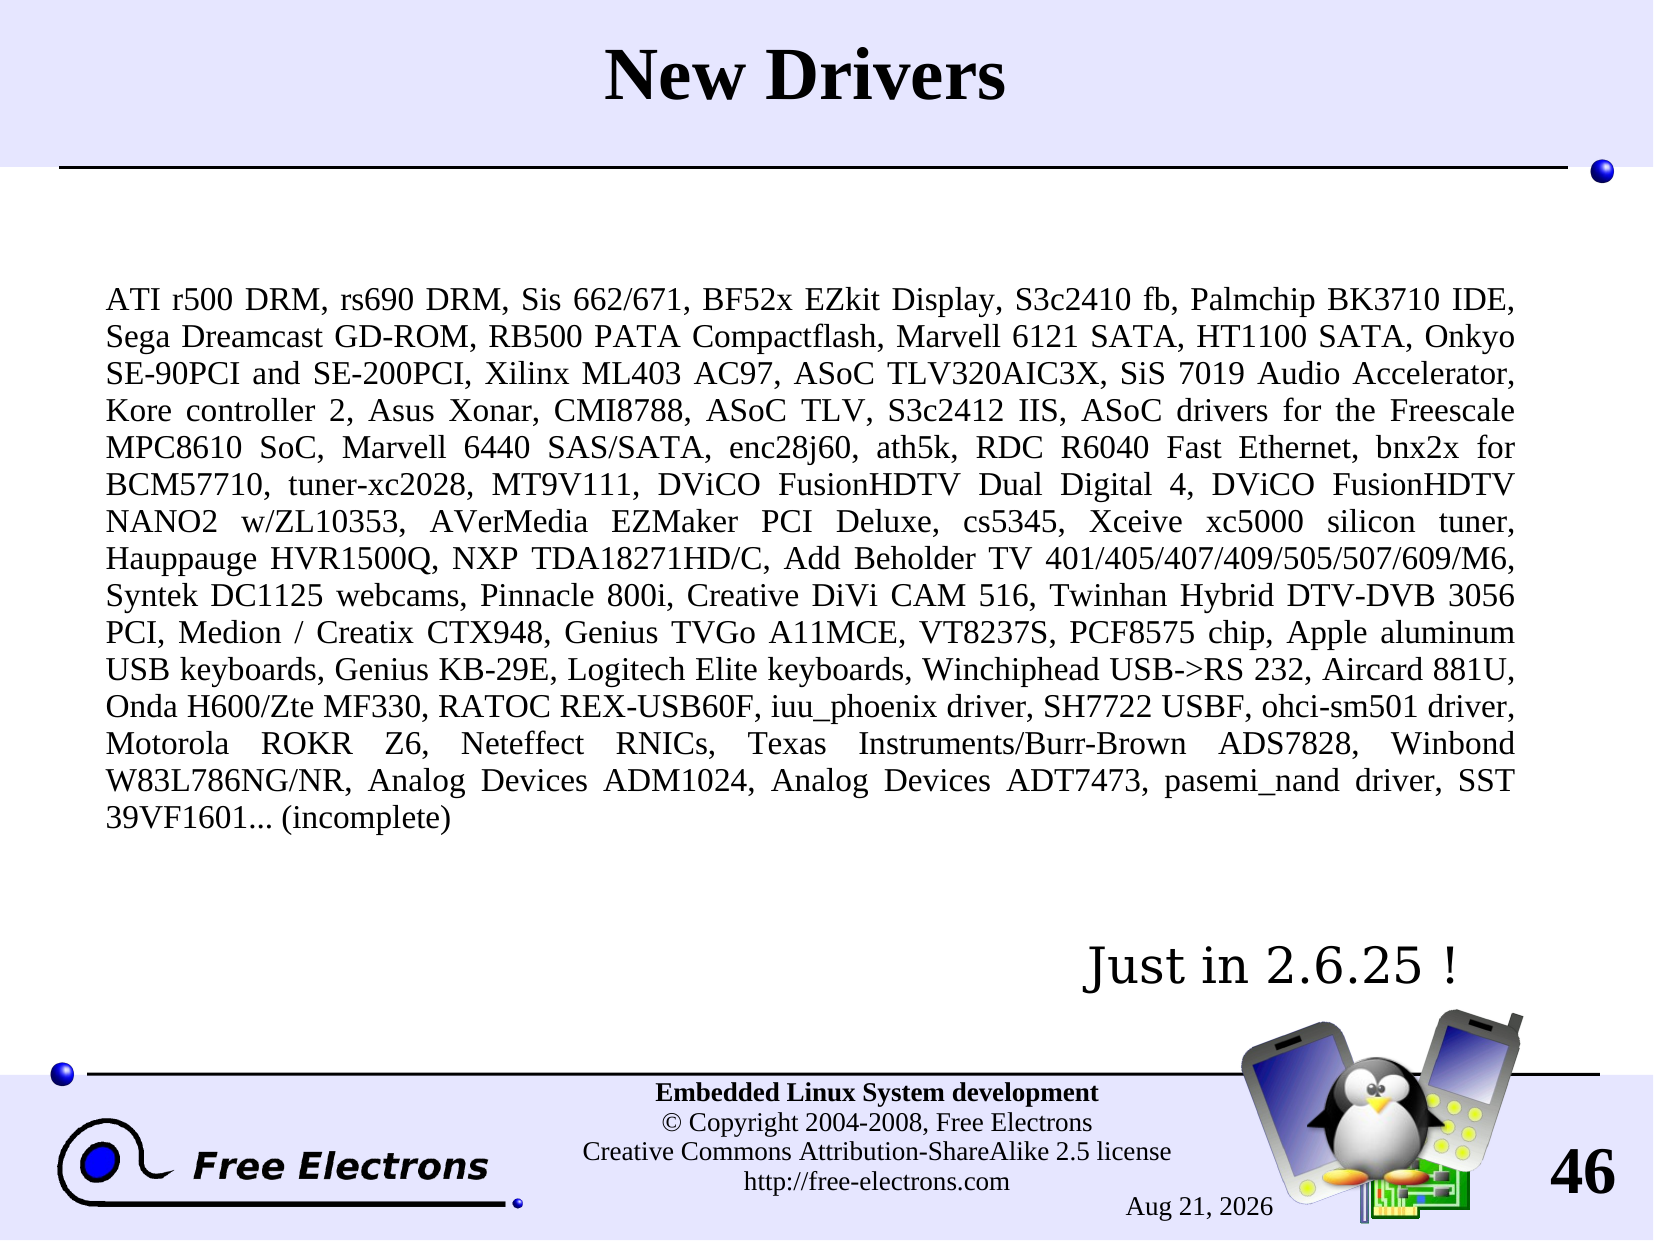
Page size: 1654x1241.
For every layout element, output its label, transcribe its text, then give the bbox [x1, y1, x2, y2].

picture [1225, 996, 1538, 1241]
picture [50, 1107, 527, 1216]
text_box Just in 2.6.25 ! [1087, 937, 1501, 996]
subtitle ATI r500 DRM, rs690 DRM, Sis 662/671, BF52x EZkit Display, S3c2410 fb, Palmchip BK3710 IDE, Sega Dreamcast GD-ROM, RB500 PATA Compactflash, Marvell 6121 SATA, HT1100 SATA, Onkyo SE-90PCI and SE-200PCI, Xilinx ML403 AC97, ASoC TLV320AIC3X, SiS 7019 Audio Accelerator, Kore controller 2, Asus Xonar, CMI8788, ASoC TLV, S3c2412 IIS, ASoC drivers for the Freescale MPC8610 SoC, Marvell 6440 SAS/SATA, enc28j60, ath5k, RDC R6040 Fast Ethernet, bnx2x for BCM57710, tuner-xc2028, MT9V111, DViCO FusionHDTV Dual Digital 4, DViCO FusionHDTV NANO2 w/ZL10353, AVerMedia EZMaker PCI Deluxe, cs5345, Xceive xc5000 silicon tuner, Hauppauge HVR1500Q, NXP TDA18271HD/C, Add Beholder TV 401/405/407/409/505/507/609/M6, Syntek DC1125 webcams, Pinnacle 800i, Creative DiVi CAM 516, Twinhan Hybrid DTV-DVB 3056 PCI, Medion / Creatix CTX948, Genius TVGo A11MCE, VT8237S, PCF8575 chip, Apple aluminum USB keyboards, Genius KB-29E, Logitech Elite keyboards, Winchiphead USB->RS 232, Aircard 881U, Onda H600/Zte MF330, RATOC REX-USB60F, iuu_phoenix driver, SH7722 USBF, ohci-sm501 driver, Motorola ROKR Z6, Neteffect RNICs, Texas Instruments/Burr-Brown ADS7828, Winbond W83L786NG/NR, Analog Devices ADM1024, Analog Devices ADT7473, pasemi_nand driver, SST 39VF1601... (incomplete) [105, 216, 1518, 901]
title New Drivers [60, 25, 1551, 124]
